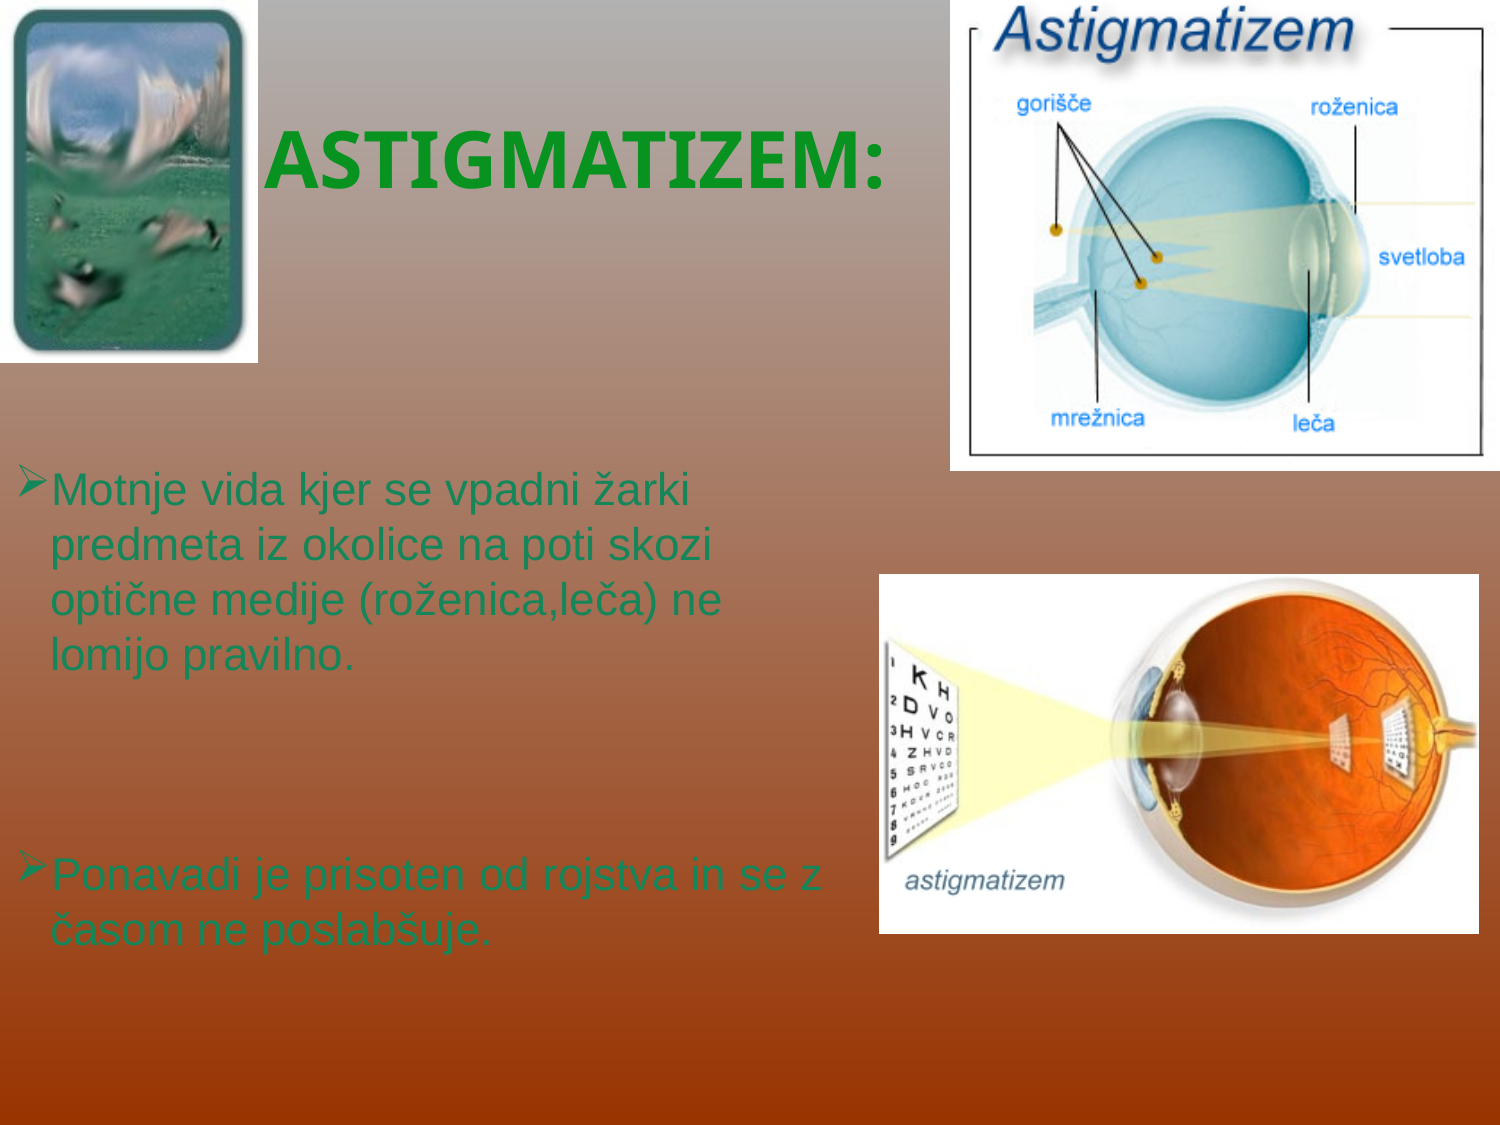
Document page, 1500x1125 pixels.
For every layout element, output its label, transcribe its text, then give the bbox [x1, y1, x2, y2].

title ASTIGMATIZEM: [258, 31, 950, 282]
picture [879, 574, 1479, 934]
text_box Motnje vida kjer se vpadni žarki predmeta iz okolice na poti skozi optične medije (roženica,leča) ne lomijo pravilno. Ponavadi je prisoten od rojstva in se z časom ne poslabšuje. [0, 452, 869, 962]
picture [950, 0, 1500, 472]
picture [0, 0, 258, 363]
